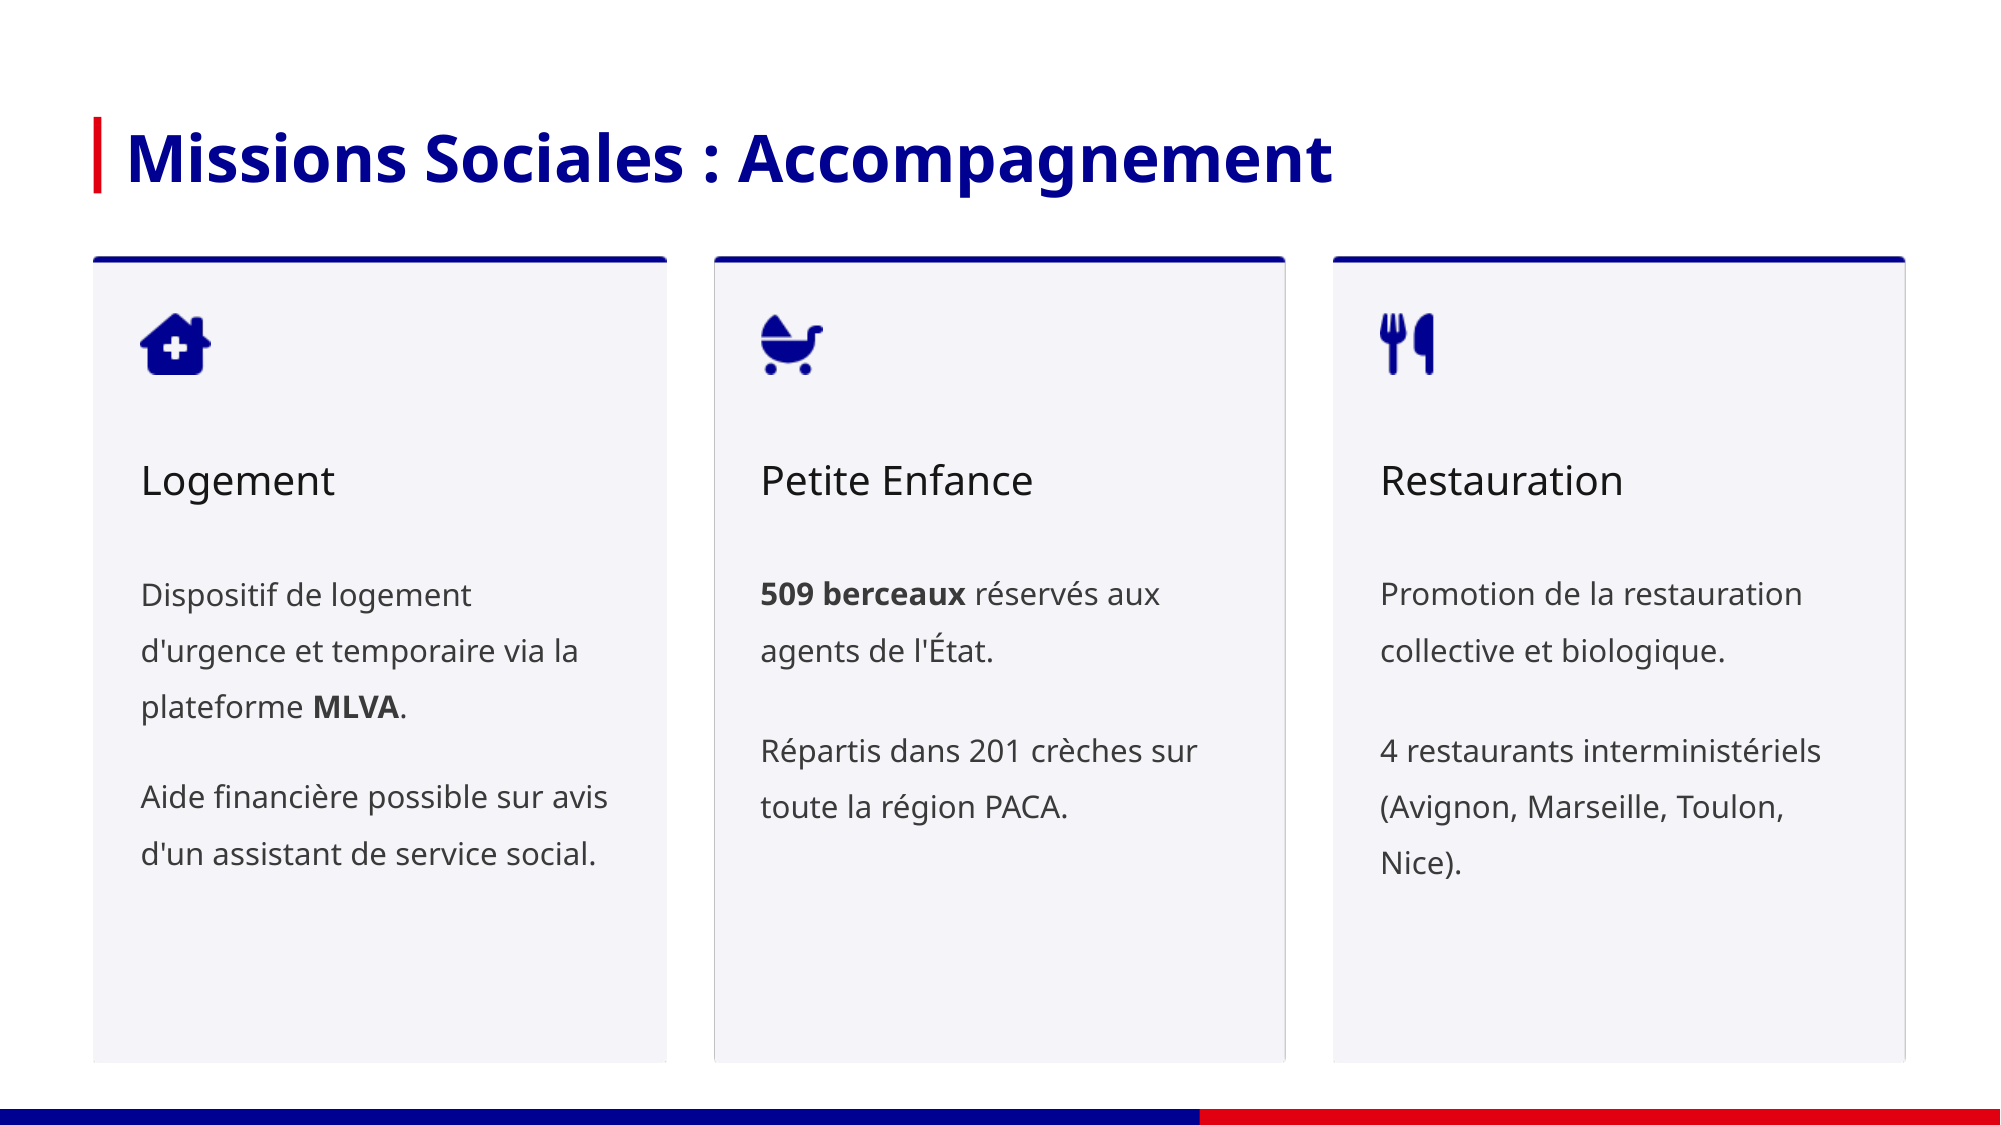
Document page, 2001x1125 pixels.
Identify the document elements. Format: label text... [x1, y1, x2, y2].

picture [0, 1109, 2000, 1125]
text_box Logement [192, 476, 204, 492]
picture [1333, 255, 1907, 1063]
text_box Petite Enfance [760, 454, 1264, 504]
text_box [93, 116, 102, 194]
text_box Promotion de la restauration collective et biologique. [1380, 555, 1860, 669]
text_box Aide financière possible sur avis d'un assistant de service social. [140, 759, 620, 872]
text_box Missions Sociales : Accompagnement [125, 116, 1996, 196]
text_box Répartis dans 201 crèches sur toute la région PACA. [760, 712, 1240, 825]
picture [713, 255, 1287, 1063]
text_box Dispositif de logement d'urgence et temporaire via la plateforme MLVA. [140, 556, 620, 725]
text_box 4 restaurants interministériels (Avignon, Marseille, Toulon, Nice). [1380, 712, 1860, 881]
text_box Restauration [1380, 454, 1884, 504]
text_box 509 berceaux réservés aux agents de l'État. [760, 555, 1240, 669]
text_box Logement [140, 454, 644, 504]
picture [93, 255, 667, 1063]
